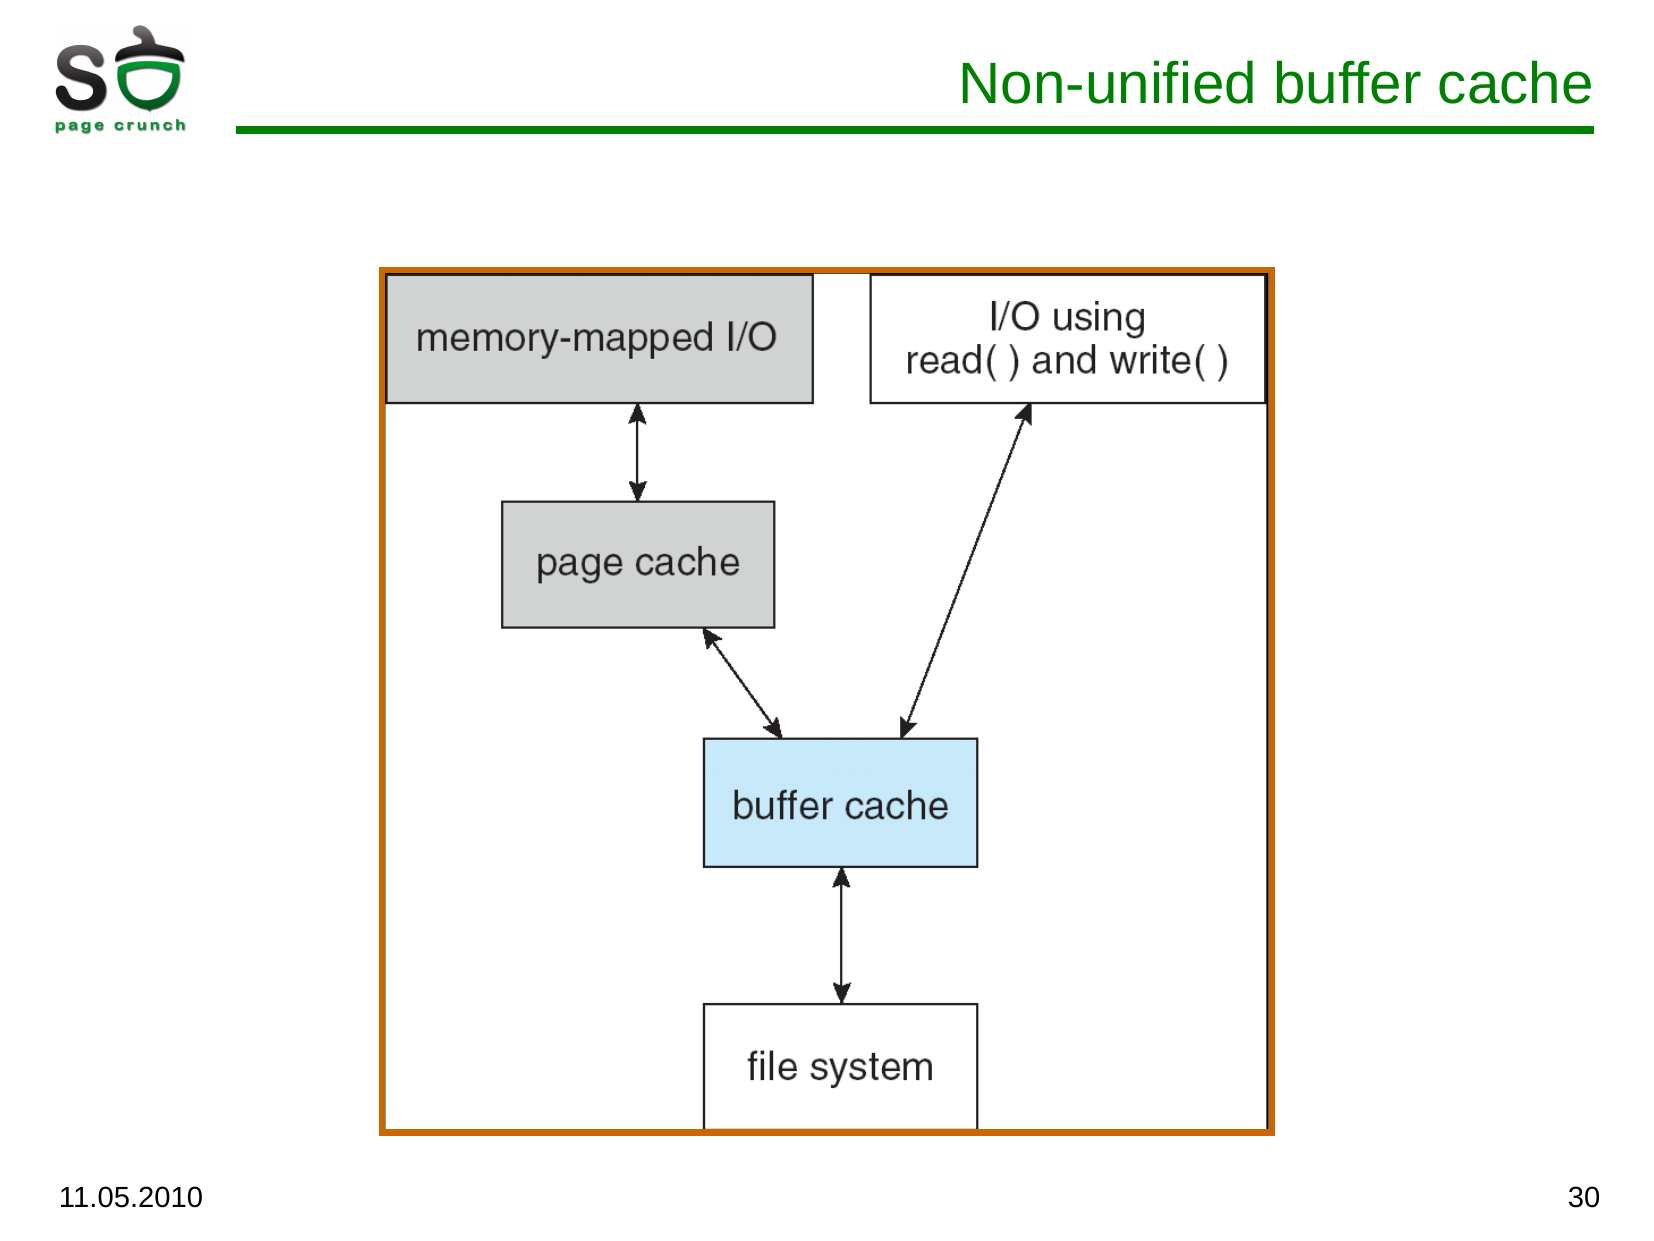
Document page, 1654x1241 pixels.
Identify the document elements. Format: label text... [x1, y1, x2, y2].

picture [53, 23, 188, 136]
title Non-unified buffer cache [236, 49, 1595, 119]
picture [384, 273, 1269, 1130]
